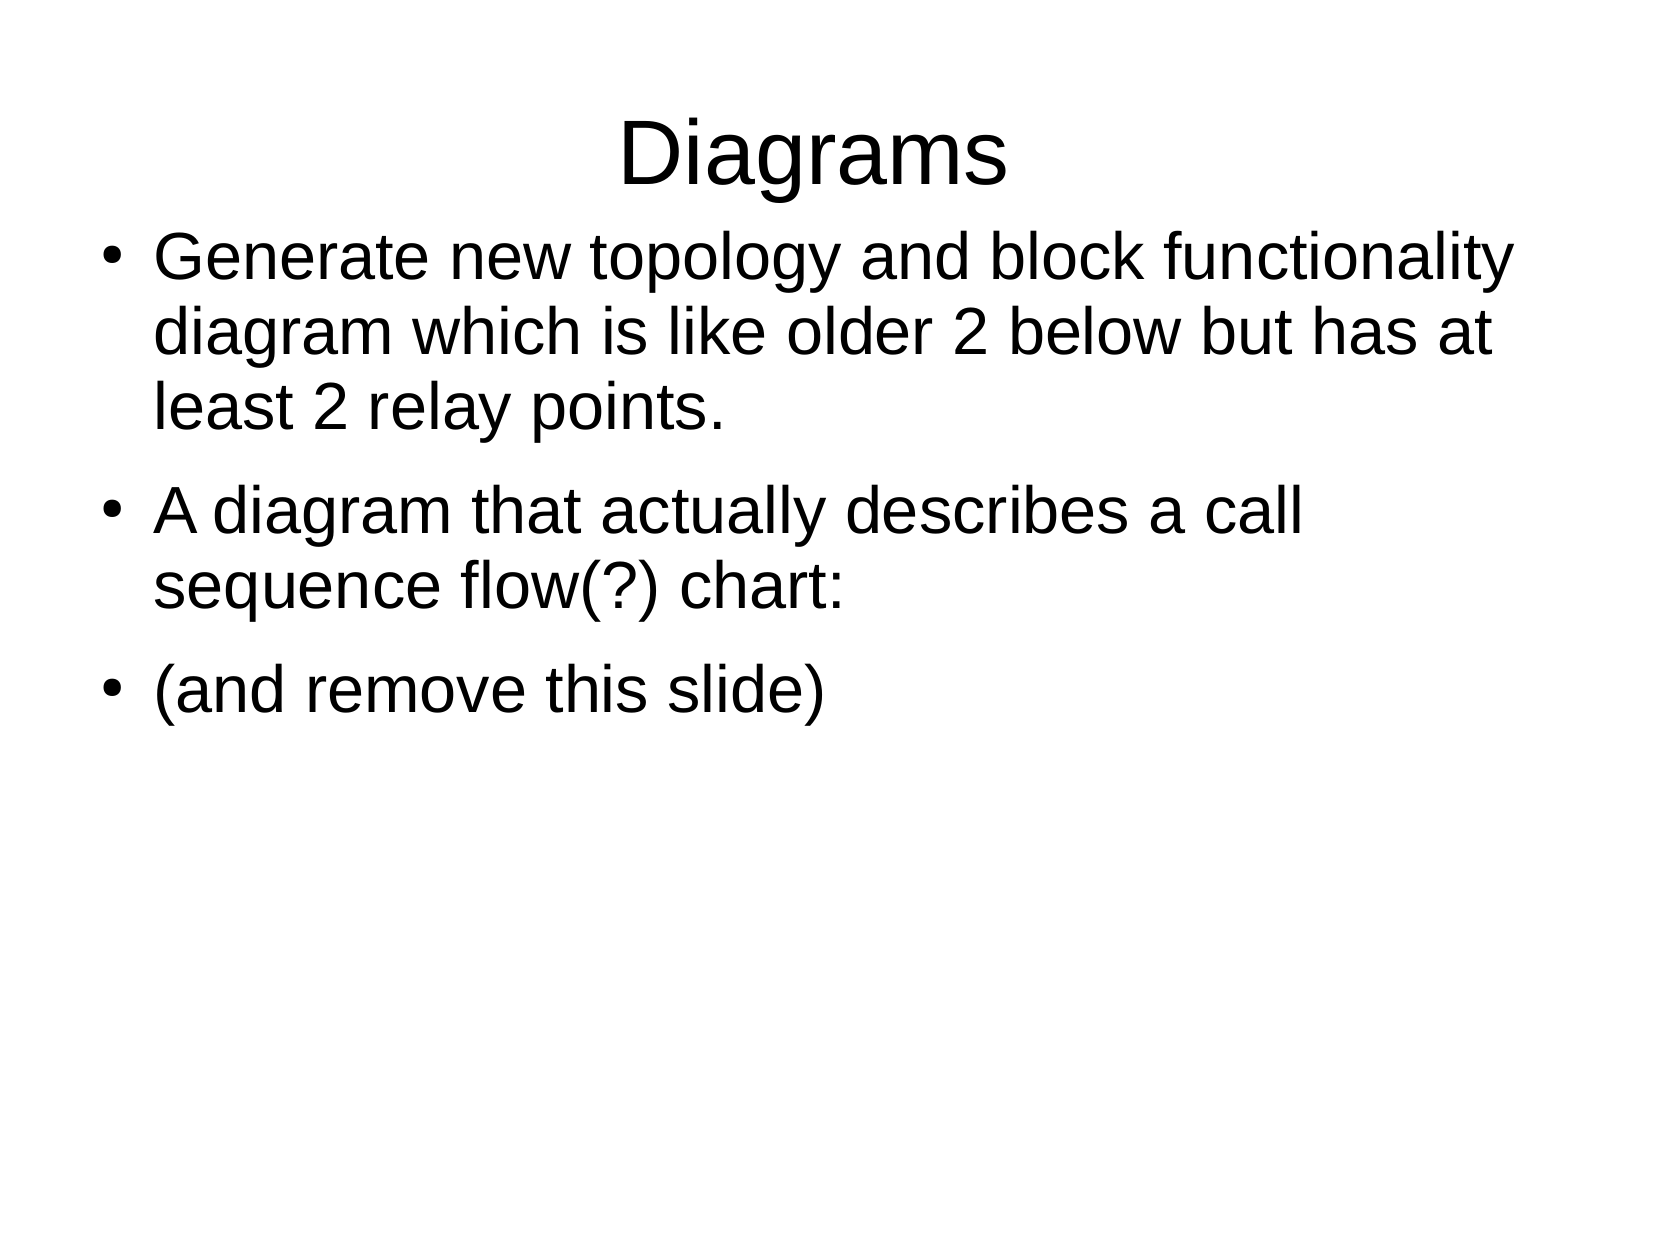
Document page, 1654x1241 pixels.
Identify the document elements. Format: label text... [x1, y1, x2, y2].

title Diagrams [82, 56, 1571, 219]
list Generate new topology and block functionality diagram which is like older 2 below but has at least 2 relay points. A diagram that actually describes a call sequence flow(?) chart: (and remove this slide) [82, 219, 1571, 1201]
